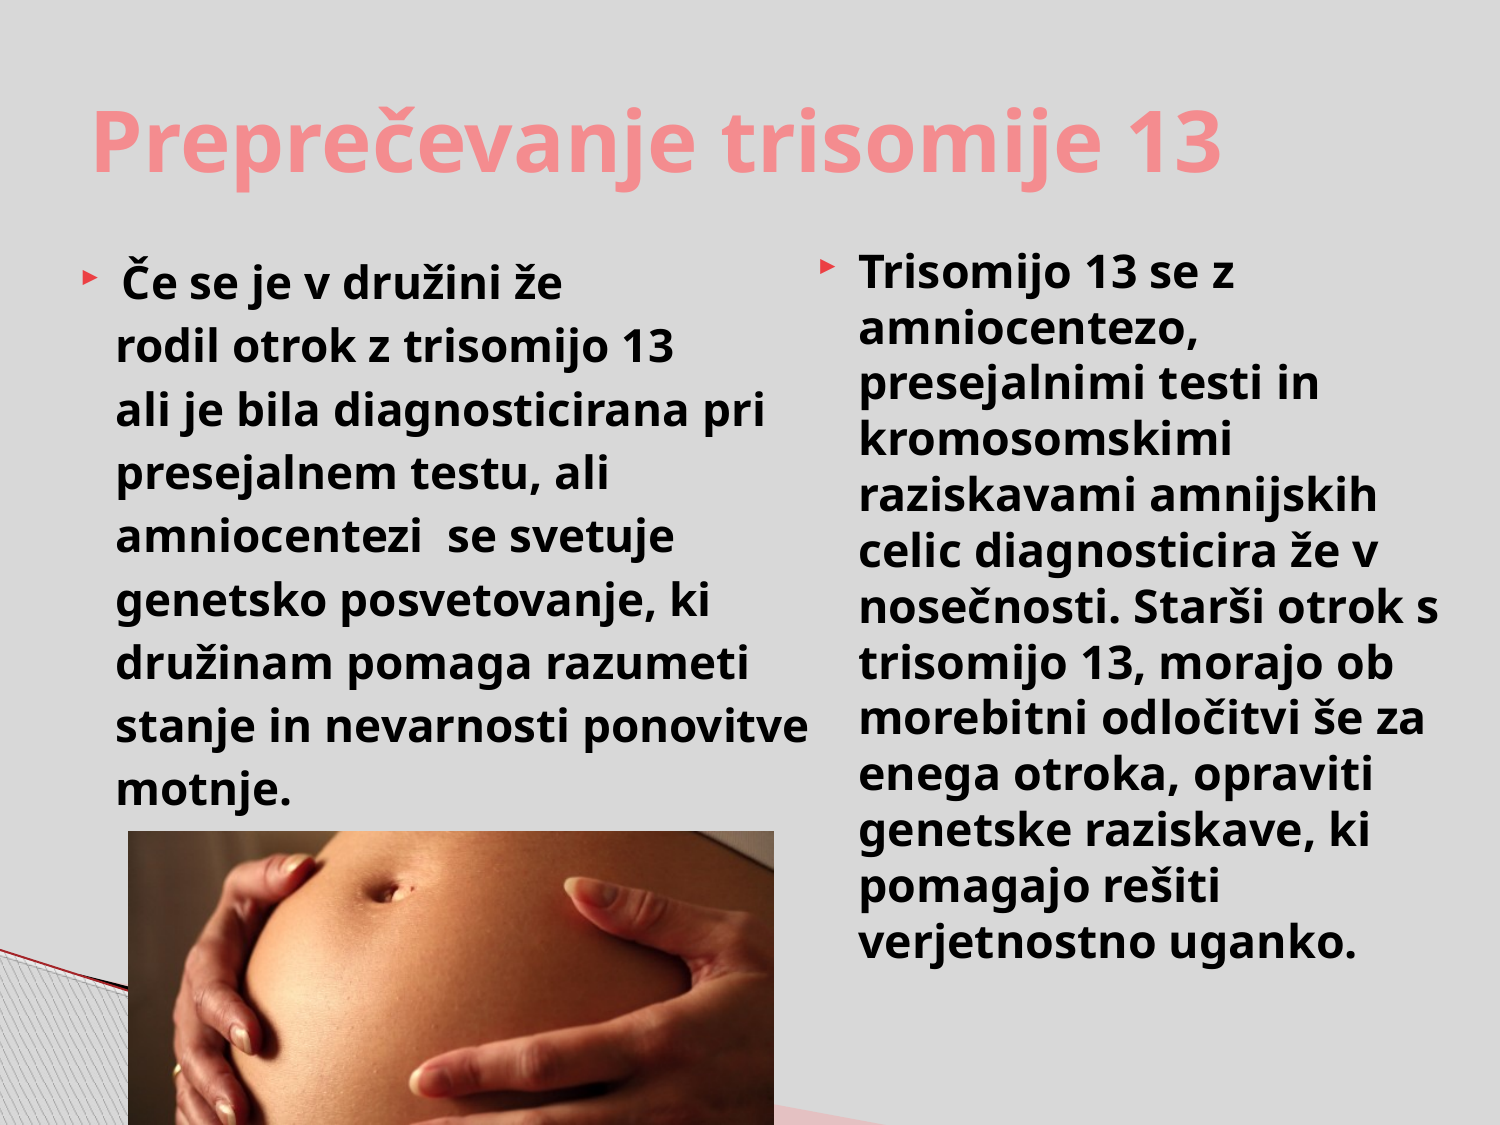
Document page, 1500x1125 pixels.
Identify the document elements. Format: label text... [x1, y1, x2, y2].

list Če se je v družini že rodil otrok z trisomijo 13 ali je bila diagnosticirana pri presejalnem testu, ali amniocentezi se svetuje genetsko posvetovanje, ki družinam pomaga razumeti stanje in nevarnosti ponovitve motnje. [46, 246, 1397, 989]
title Preprečevanje trisomije 13 [75, 45, 1425, 233]
picture [128, 831, 774, 1125]
list Trisomijo 13 se z amniocentezo, presejalnimi testi in kromosomskimi raziskavami amnijskih celic diagnosticira že v nosečnosti. Starši otrok s trisomijo 13, morajo ob morebitni odločitvi še za enega otroka, opraviti genetske raziskave, ki pomagajo rešiti verjetnostno uganko. [785, 234, 1500, 977]
